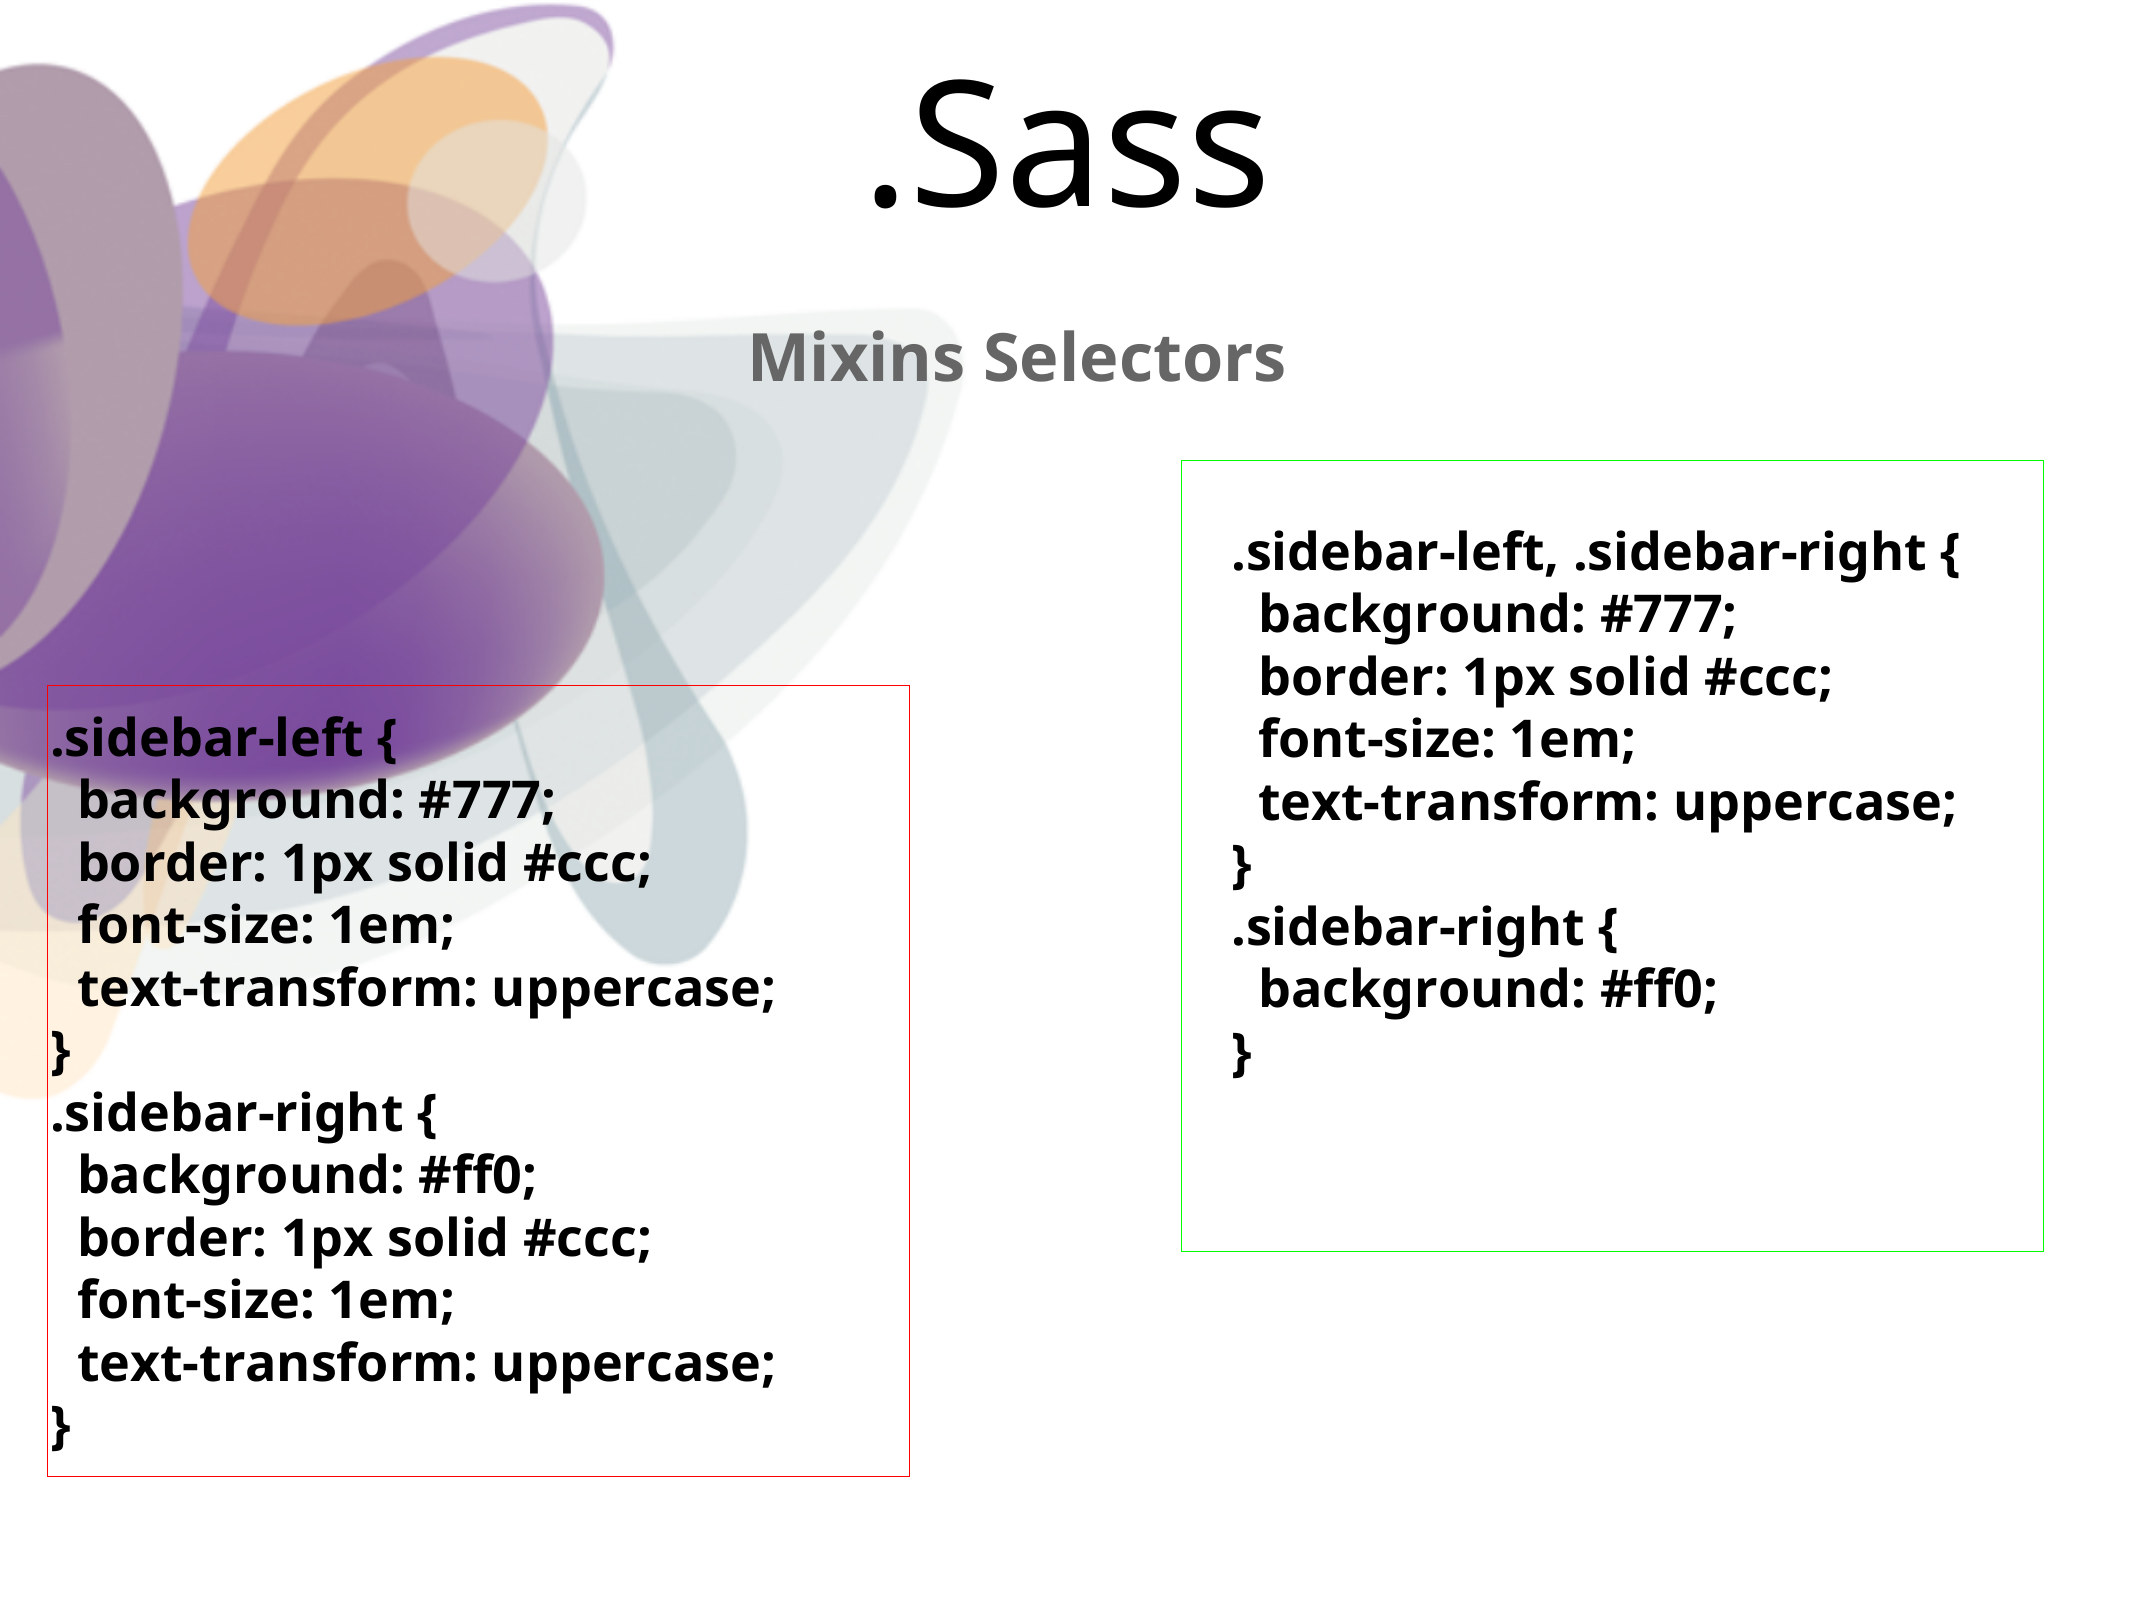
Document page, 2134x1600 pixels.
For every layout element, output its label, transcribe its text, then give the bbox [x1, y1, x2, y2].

text_box .Sass [208, 41, 1926, 442]
text_box .sidebar-left { background: #777; border: 1px solid #ccc; font-size: 1em; text-transform: uppercase; } .sidebar-right { background: #ff0; border: 1px solid #ccc; font-size: 1em; text-transform: uppercase; } [35, 696, 839, 1462]
text_box .sidebar-left, .sidebar-right { background: #777; border: 1px solid #ccc; font-size: 1em; text-transform: uppercase; } .sidebar-right { background: #ff0; } [1216, 1252, 2020, 1256]
text_box Mixins Selectors [732, 307, 1560, 402]
text_box .sidebar-left, .sidebar-right { background: #777; border: 1px solid #ccc; font-size: 1em; text-transform: uppercase; } .sidebar-right { background: #ff0; } [1216, 511, 2020, 1251]
picture [0, 0, 2134, 1600]
